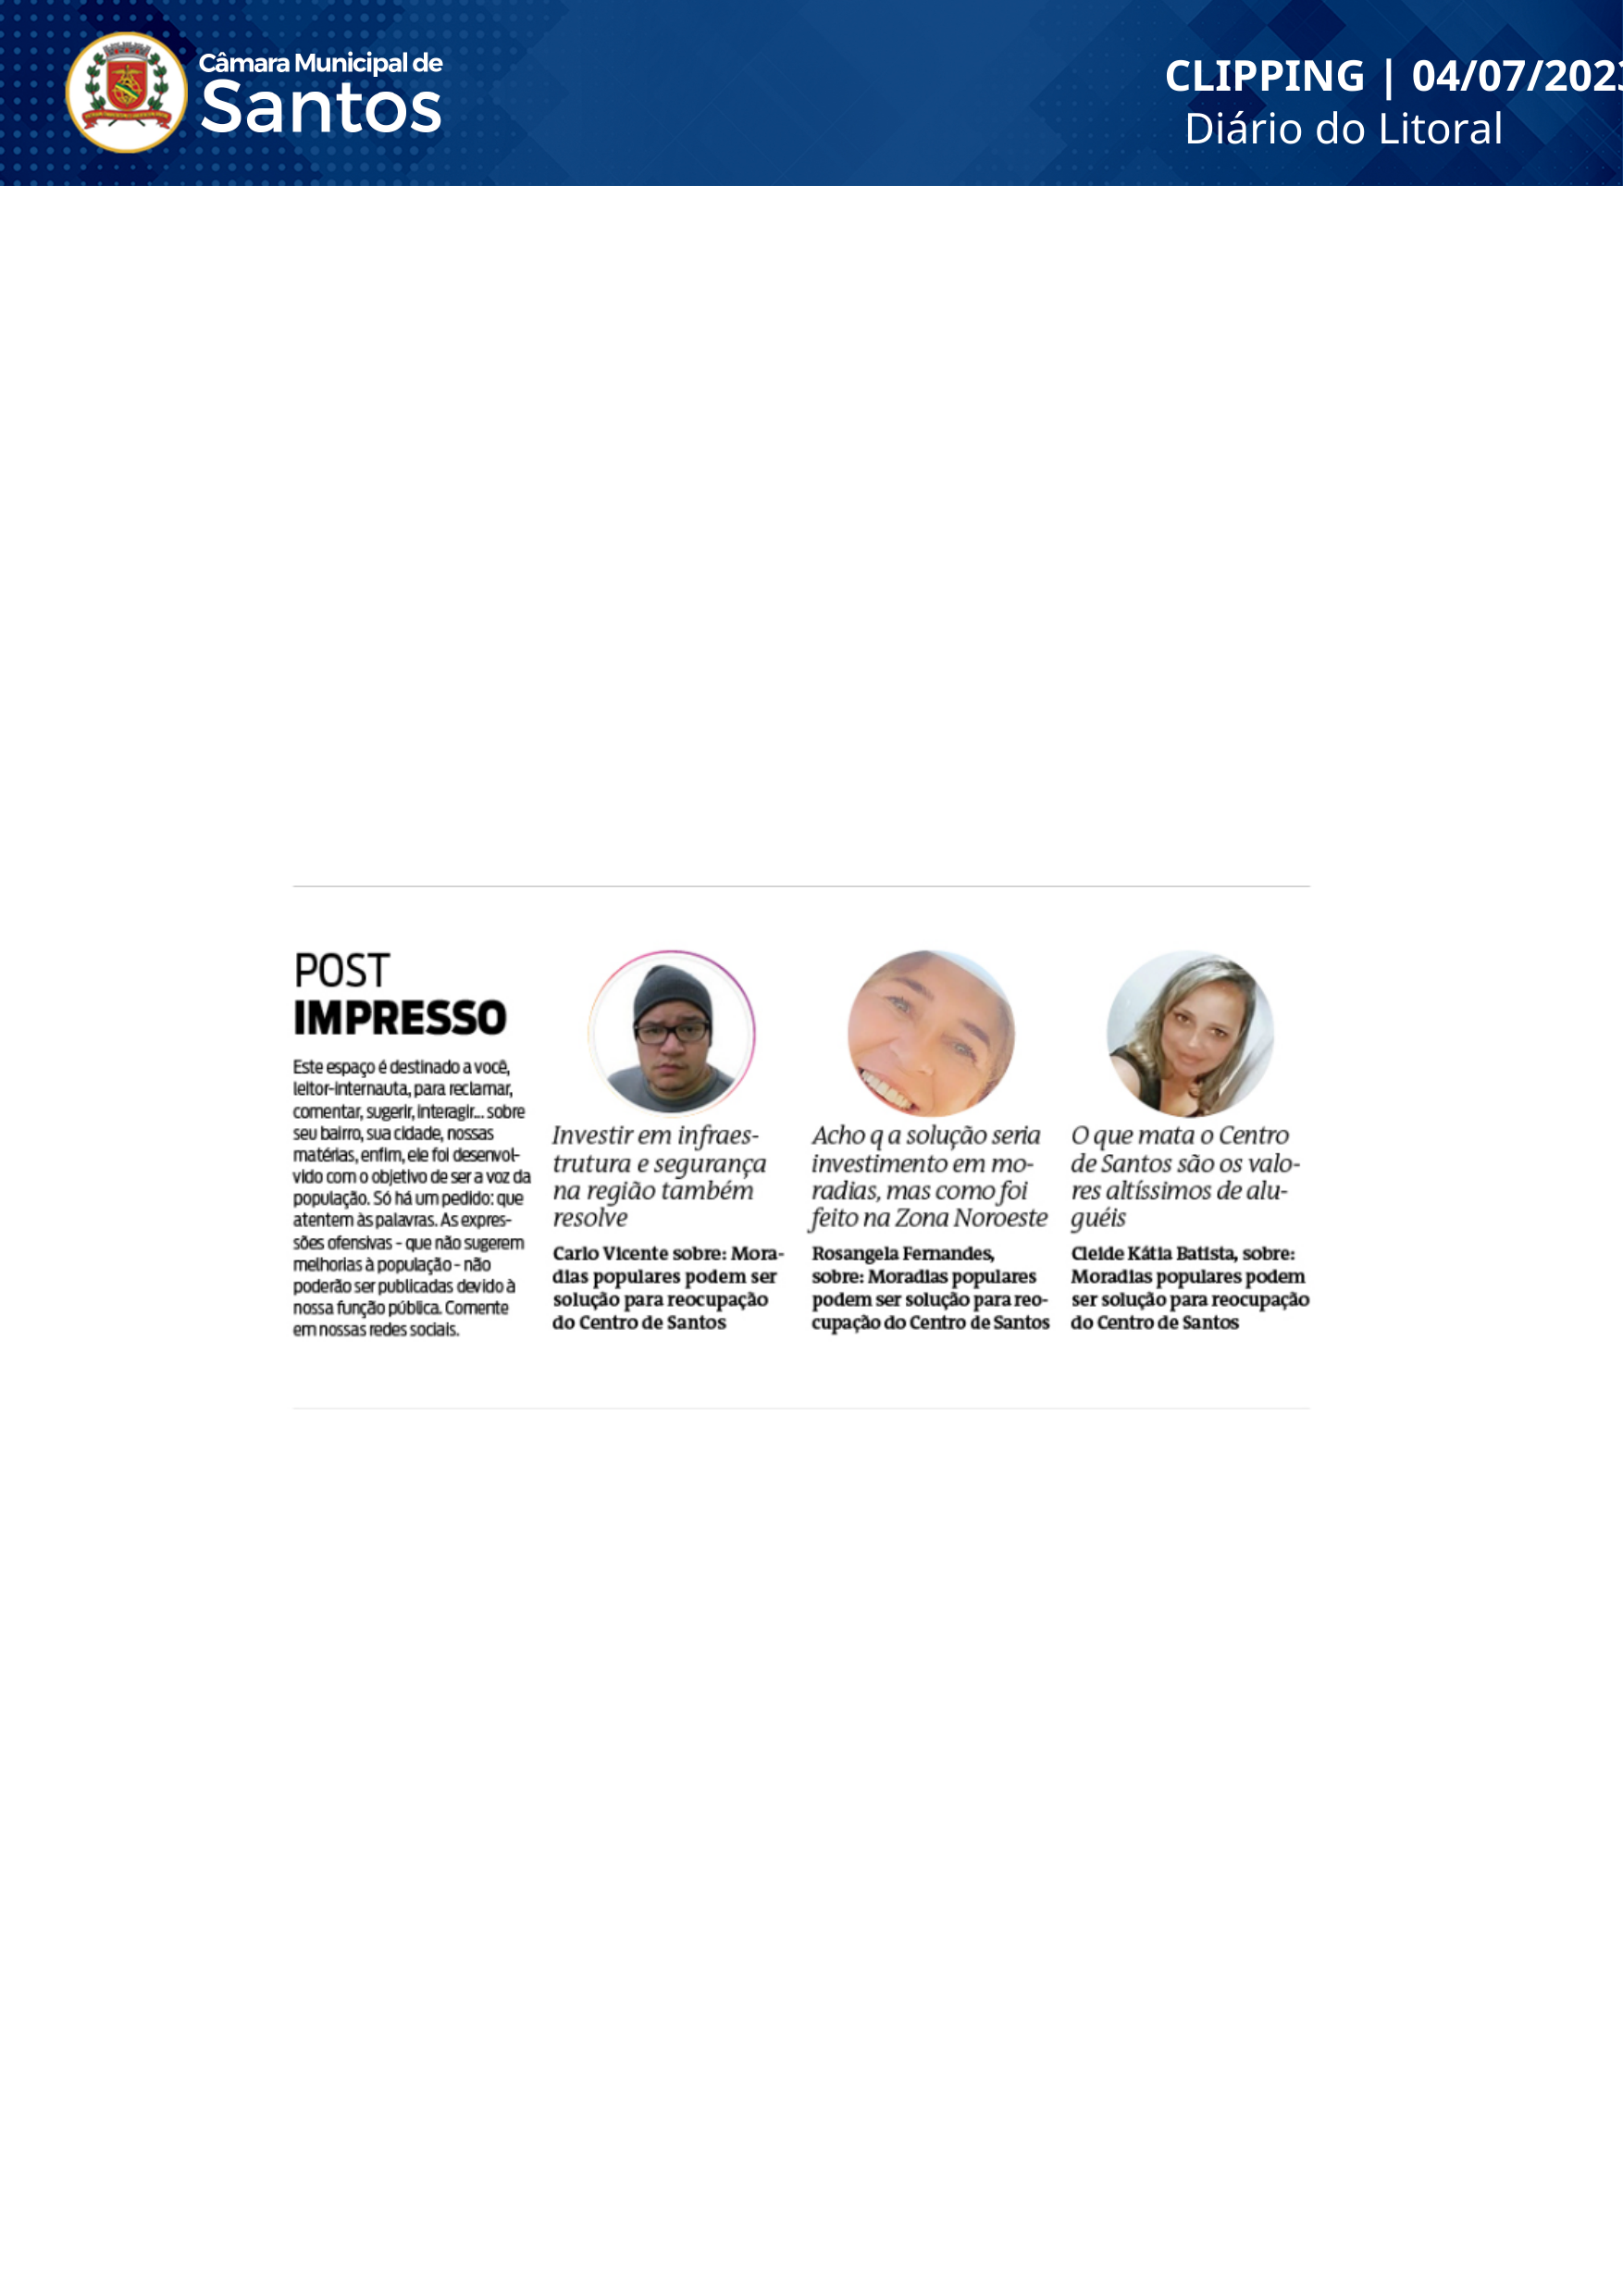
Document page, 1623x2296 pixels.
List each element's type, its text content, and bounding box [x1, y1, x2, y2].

picture [0, 0, 1623, 186]
text_box CLIPPING | 04/07/2023 [1150, 39, 1574, 105]
picture [259, 886, 1364, 1409]
text_box Diário do Litoral [1170, 90, 1574, 165]
